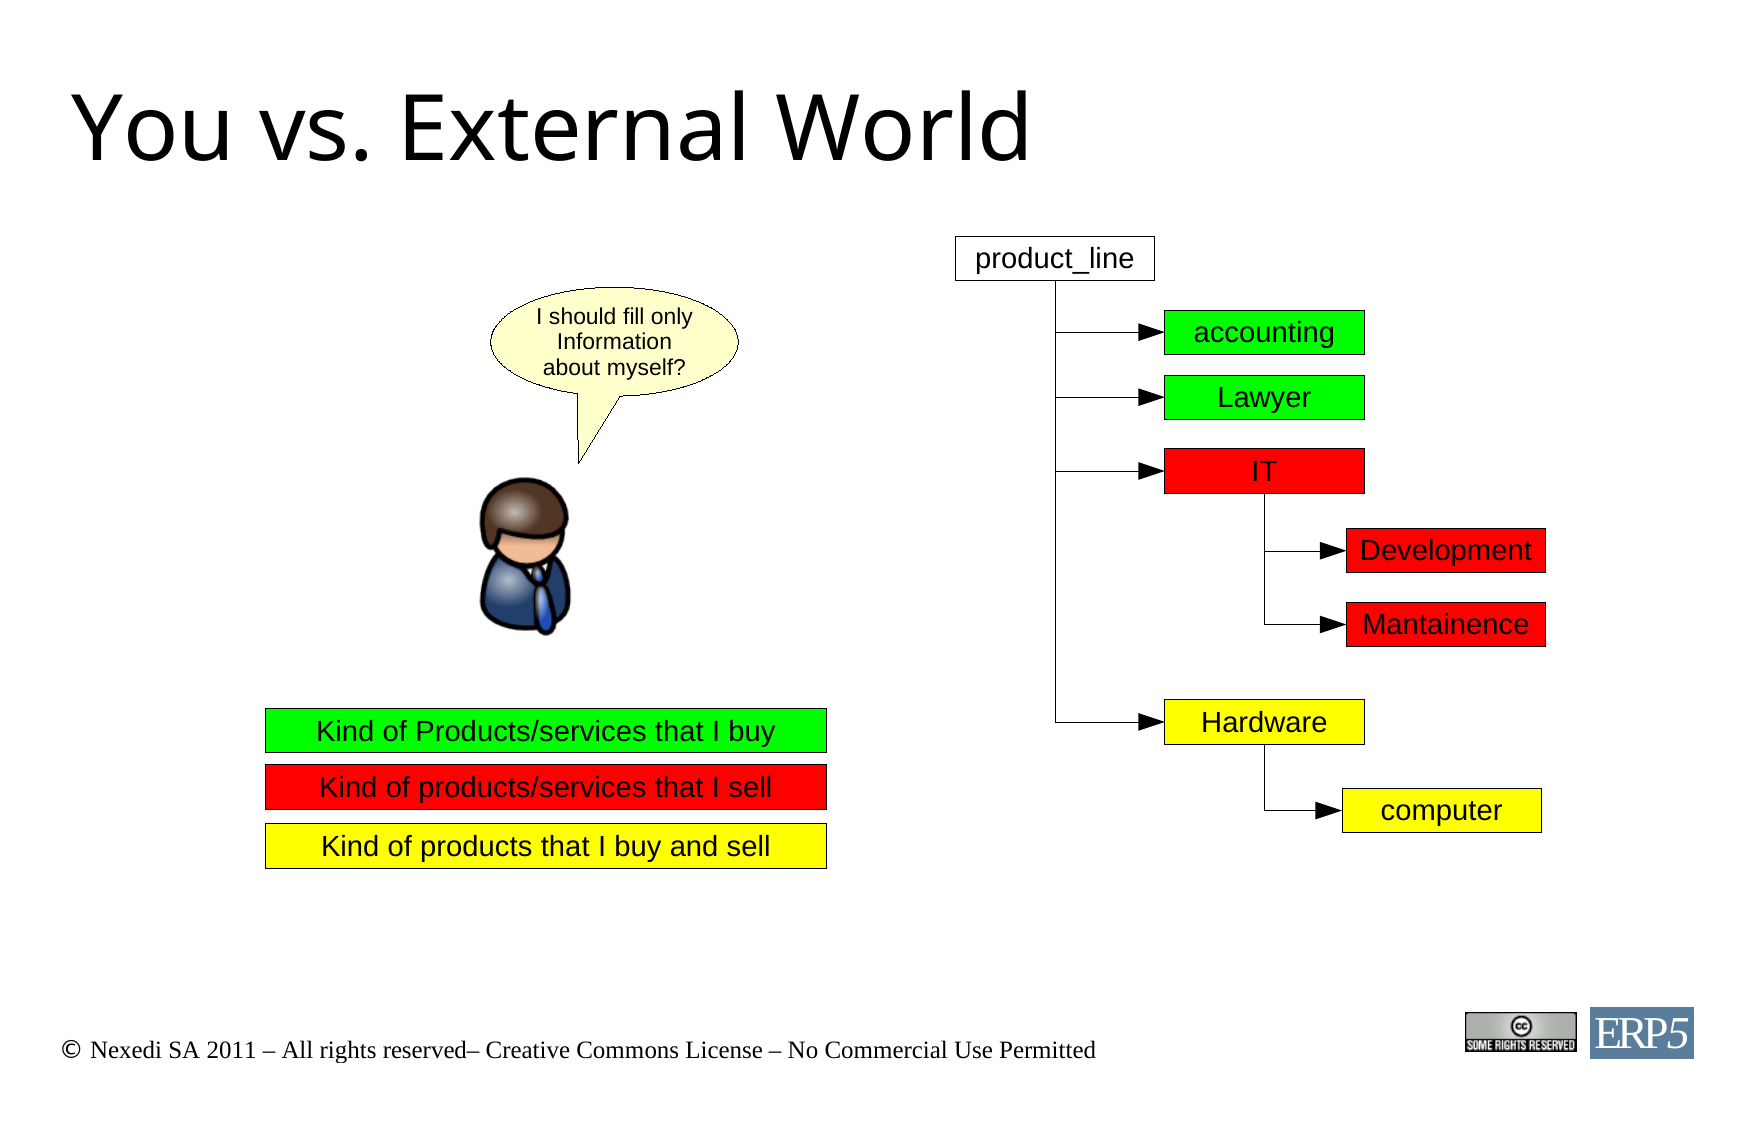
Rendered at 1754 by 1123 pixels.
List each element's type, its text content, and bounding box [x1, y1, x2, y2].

picture [1465, 1012, 1577, 1052]
text_box computer [1342, 788, 1542, 833]
text_box product_line [955, 236, 1155, 281]
text_box Kind of Products/services that I buy [265, 708, 827, 753]
text_box Lawyer [1164, 375, 1365, 420]
title You vs. External World [71, 63, 1707, 187]
picture [442, 472, 609, 639]
text_box accounting [1164, 310, 1365, 355]
text_box IT [1164, 448, 1365, 494]
text_box Kind of products/services that I sell [265, 764, 827, 810]
text_box Hardware [1164, 699, 1365, 745]
text_box Mantainence [1346, 602, 1546, 647]
text_box Kind of products that I buy and sell [265, 823, 827, 869]
text_box Development [1346, 528, 1546, 573]
text_box I should fill only Information about myself? [490, 287, 739, 464]
